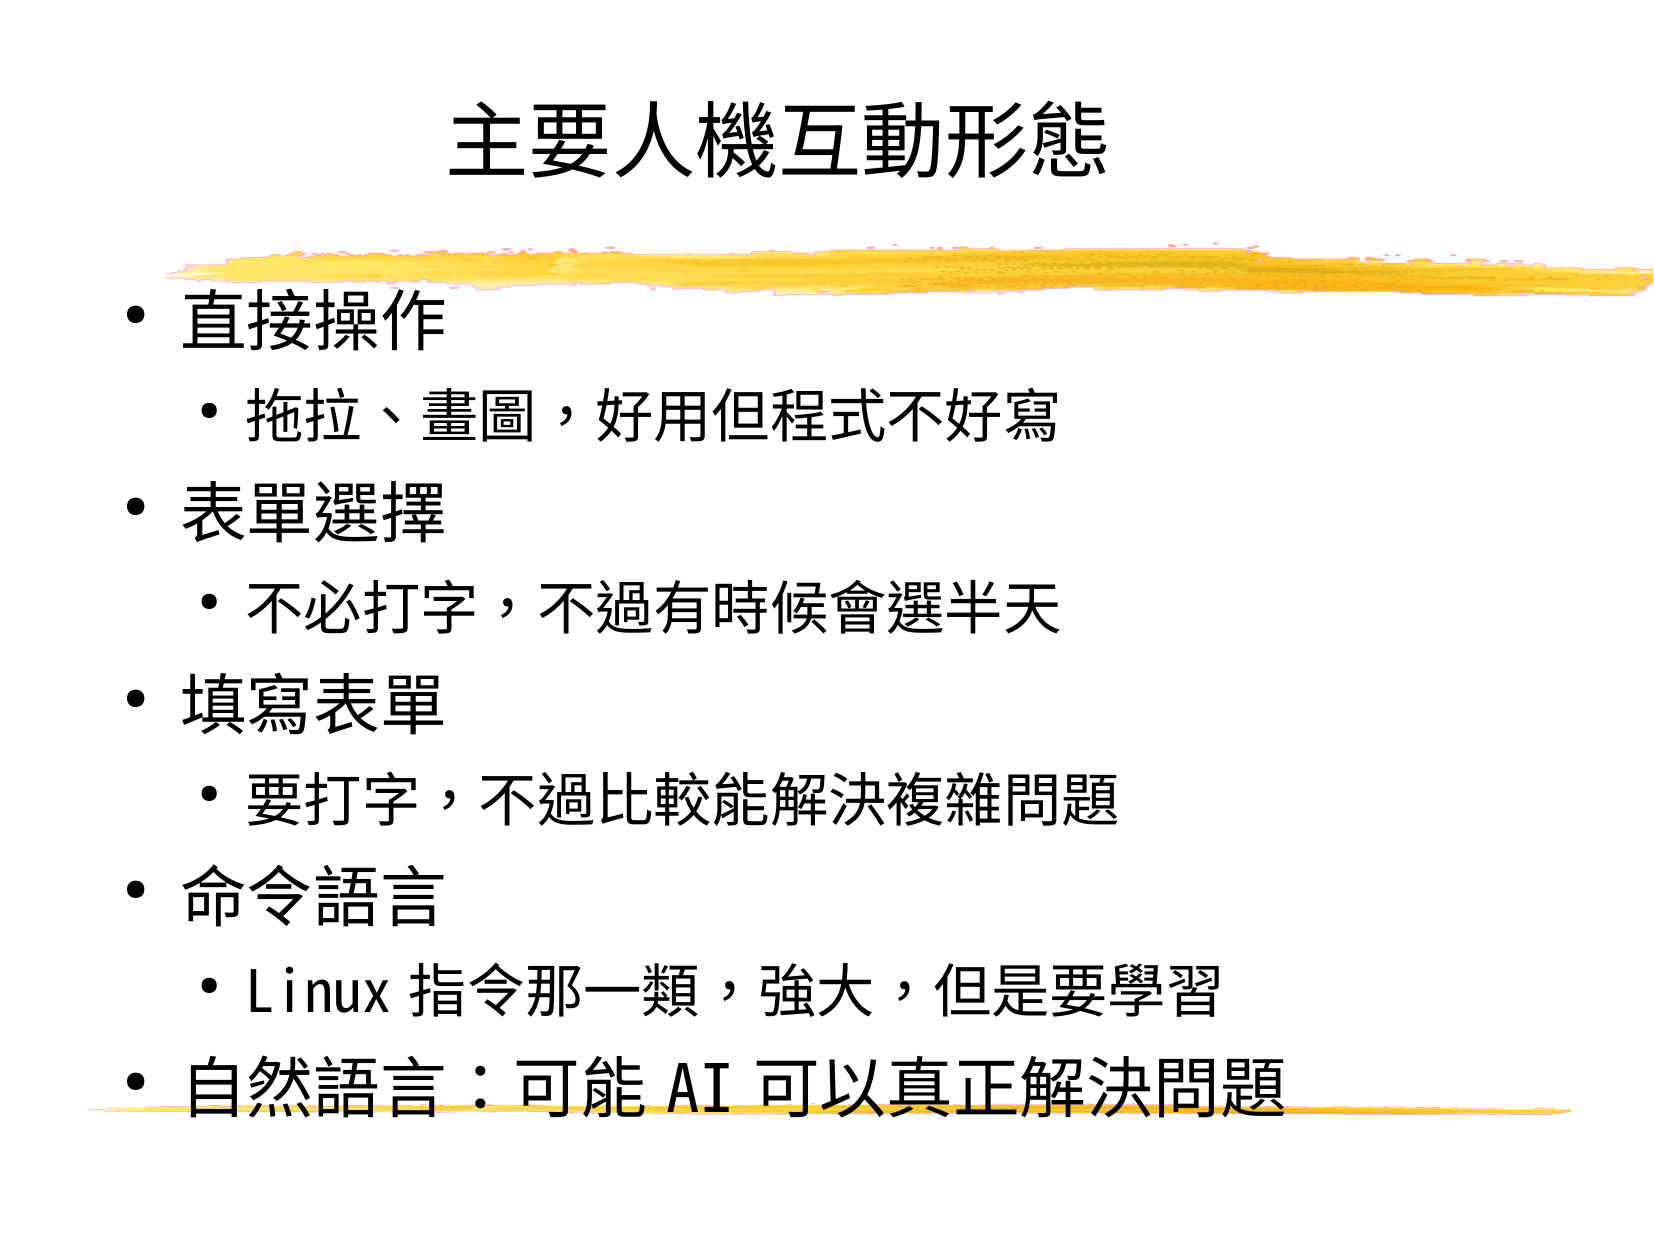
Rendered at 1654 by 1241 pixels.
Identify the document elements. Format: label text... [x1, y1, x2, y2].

picture [82, 1102, 124, 1117]
title 主要人機互動形態 [76, 28, 1482, 235]
list 直接操作 拖拉、畫圖，好用但程式不好寫 表單選擇 不必打字，不過有時候會選半天 填寫表單 要打字，不過比較能解決複雜問題 命令語言 Linux指令那一類，強大，但是要學習 自然語言：可能AI可以真正解決問題 [124, 262, 1530, 1133]
picture [165, 237, 1654, 308]
picture [1530, 1102, 1571, 1117]
